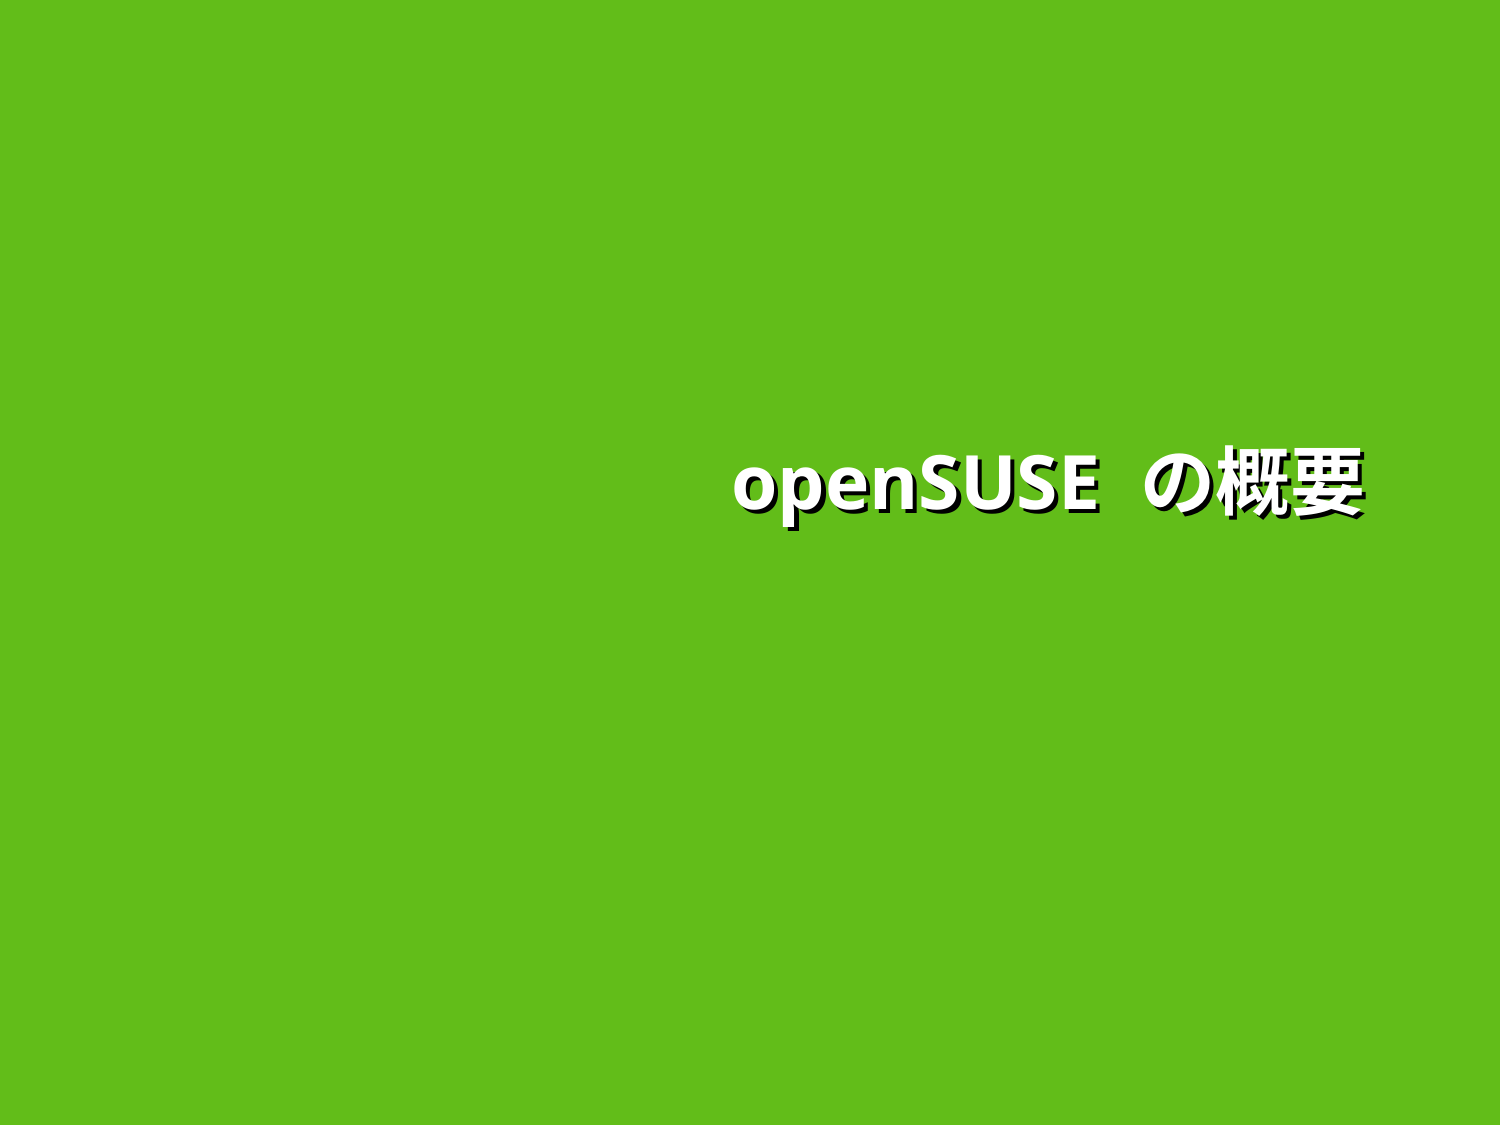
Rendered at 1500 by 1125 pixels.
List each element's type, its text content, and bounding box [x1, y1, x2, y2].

title openSUSE の概要 [245, 386, 1380, 575]
